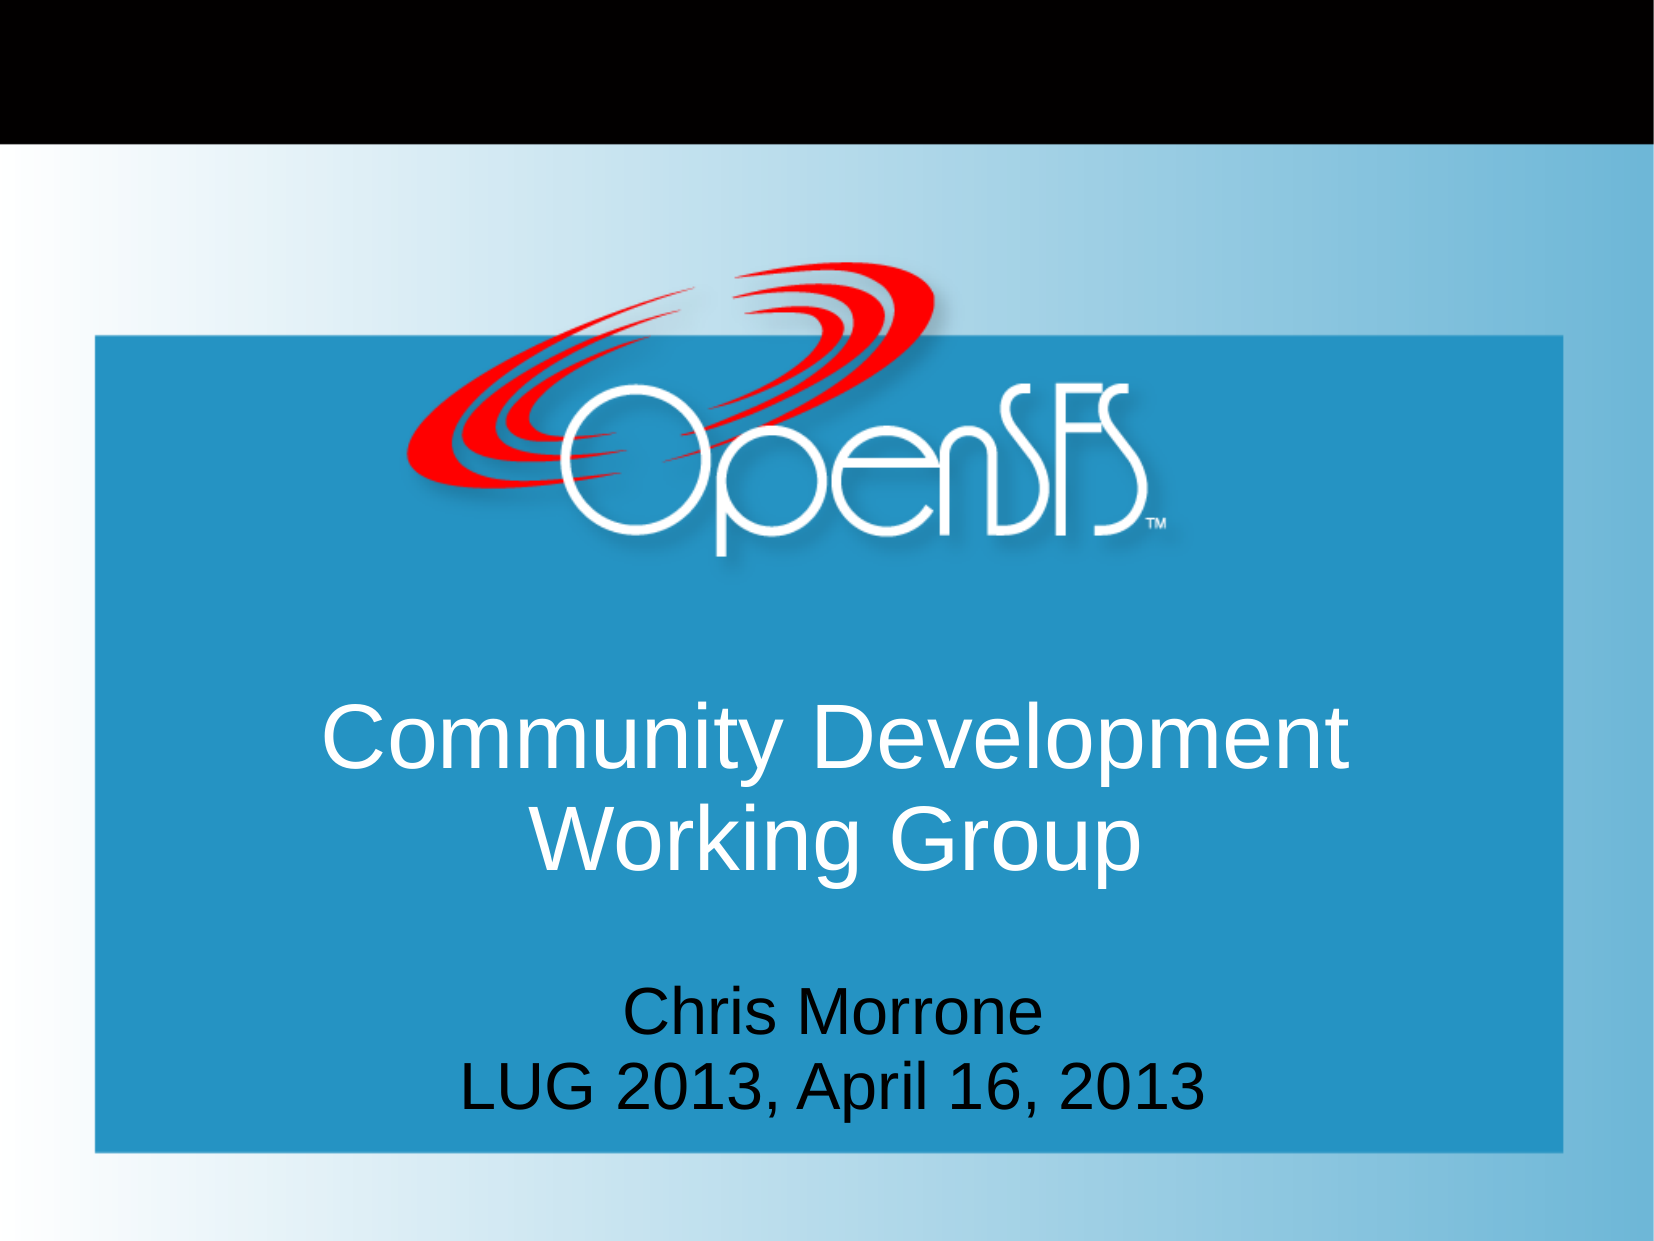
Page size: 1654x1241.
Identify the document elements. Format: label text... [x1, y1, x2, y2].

subtitle Chris Morrone LUG 2013, April 16, 2013 [147, 960, 1520, 1138]
picture [0, 0, 1654, 1241]
title Community Development Working Group [147, 631, 1525, 945]
